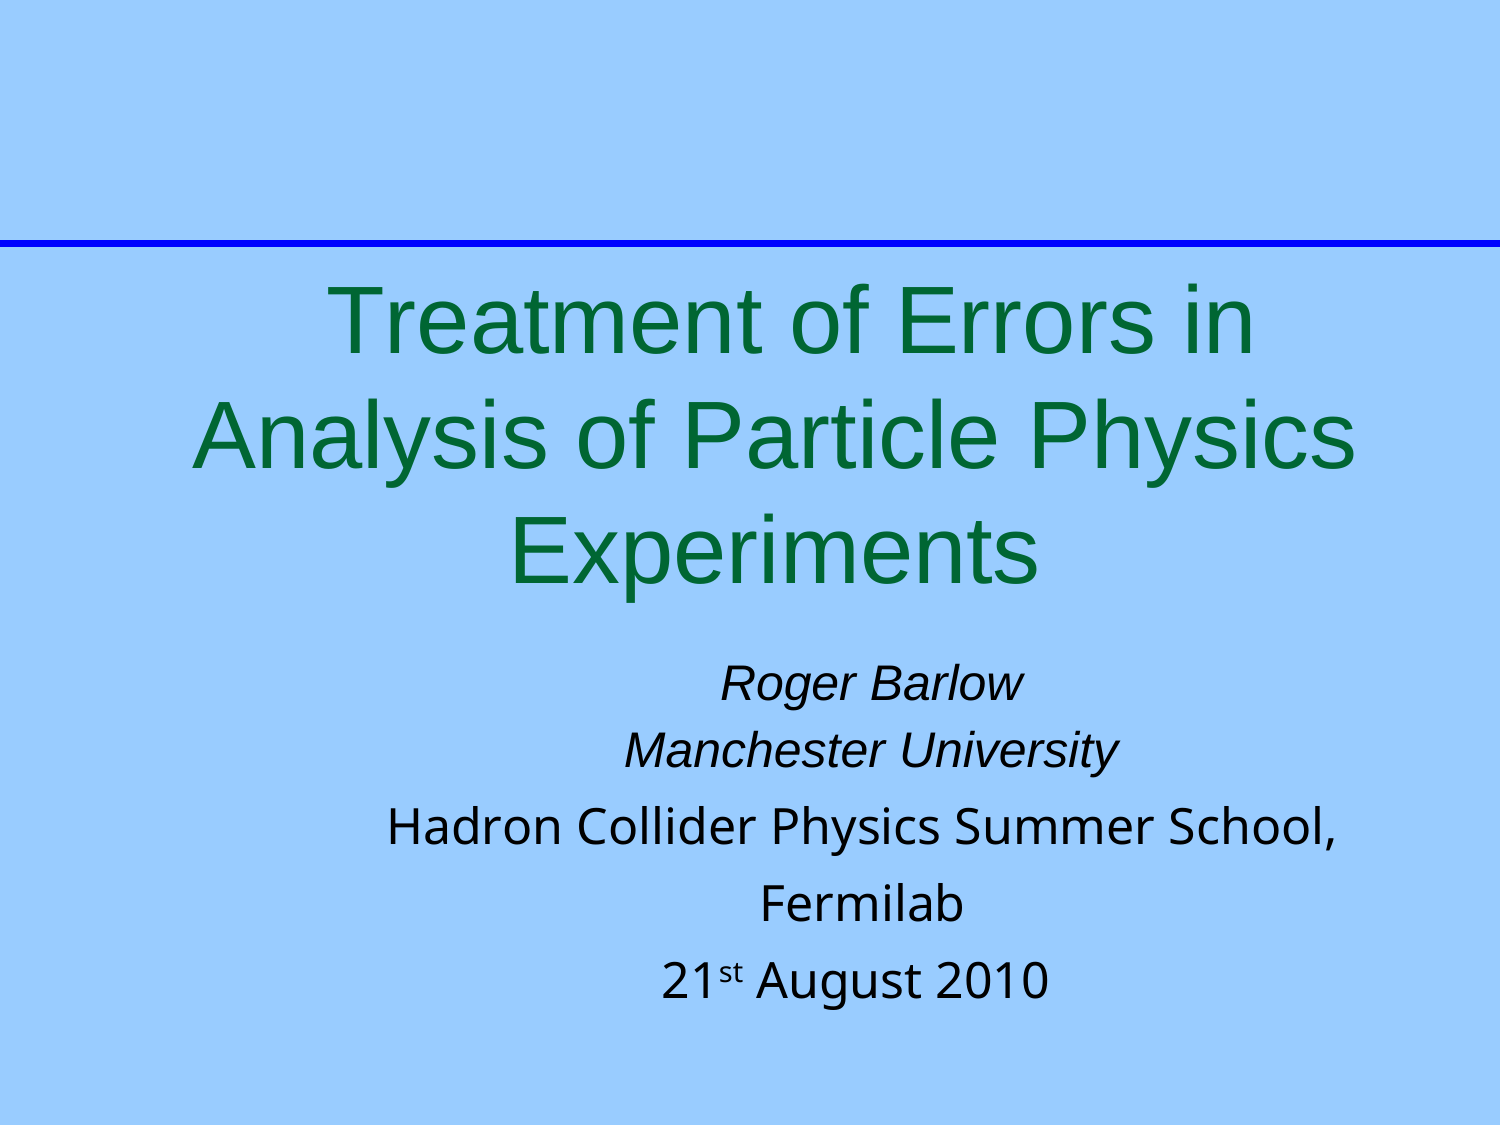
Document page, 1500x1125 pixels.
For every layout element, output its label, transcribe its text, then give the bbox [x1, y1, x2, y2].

title Treatment of Errors in Analysis of Particle Physics Experiments [149, 249, 1401, 611]
subtitle Roger Barlow Manchester University Hadron Collider Physics Summer School, Fermilab 21st August 2010 [324, 650, 1401, 1016]
